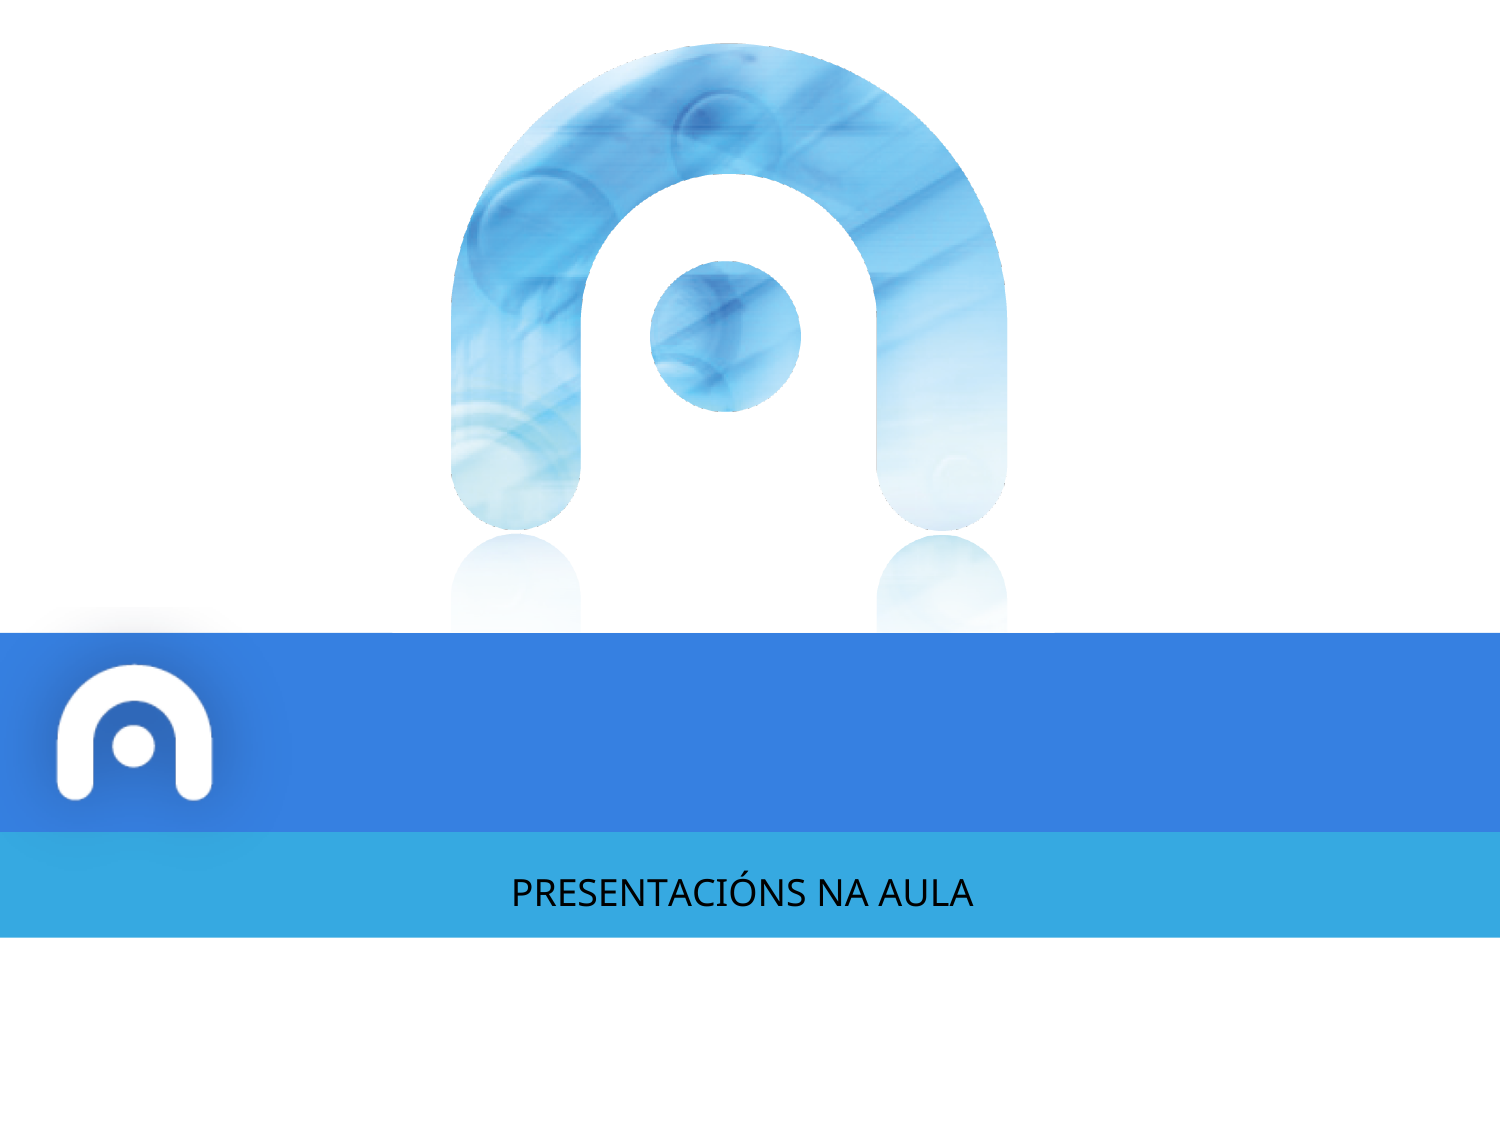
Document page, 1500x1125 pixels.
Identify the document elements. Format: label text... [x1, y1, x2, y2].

text_box PRESENTACIÓNS NA AULA [496, 861, 1342, 922]
picture [392, 23, 1055, 633]
picture [0, 607, 292, 876]
text_box [0, 632, 1500, 938]
